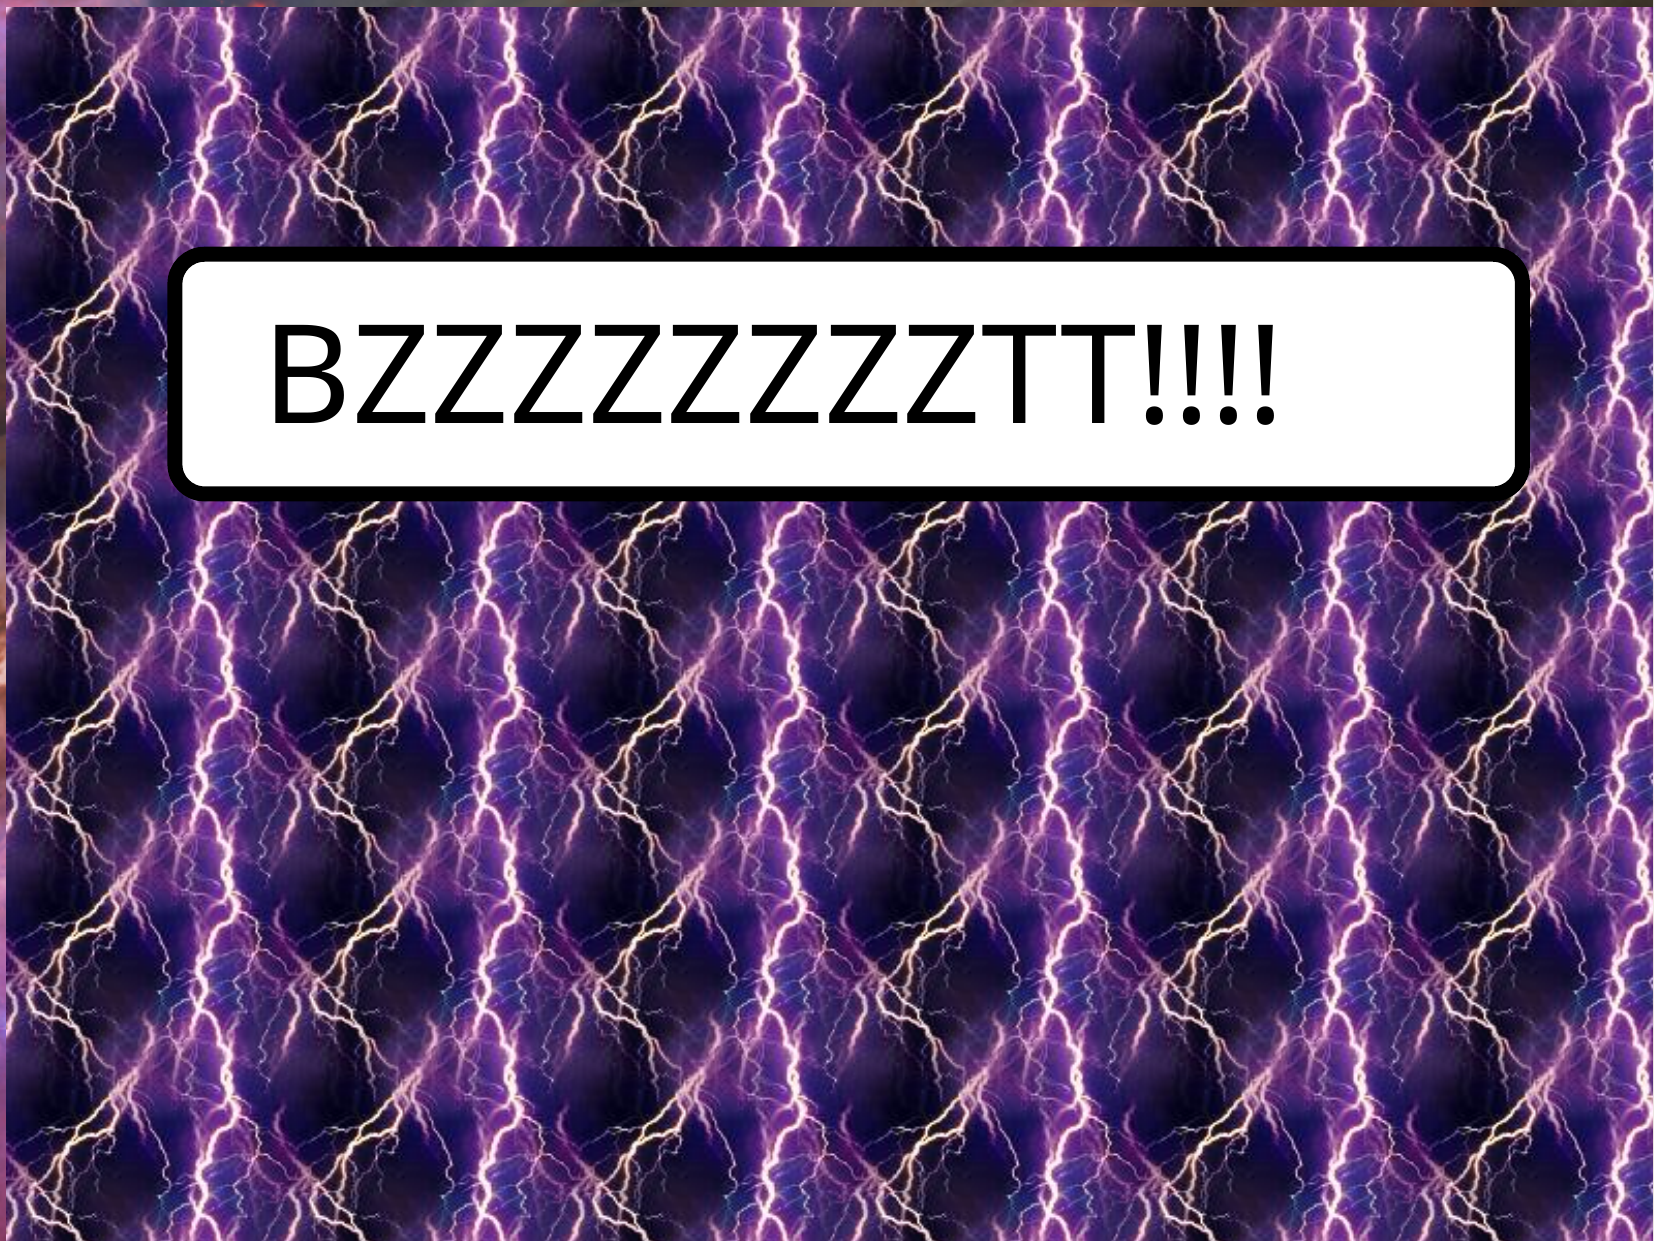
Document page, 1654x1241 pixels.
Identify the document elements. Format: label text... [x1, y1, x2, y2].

text_box [174, 254, 1523, 494]
text_box BZZZZZZZZTT!!!! [247, 268, 1445, 476]
picture [0, 0, 1654, 1241]
